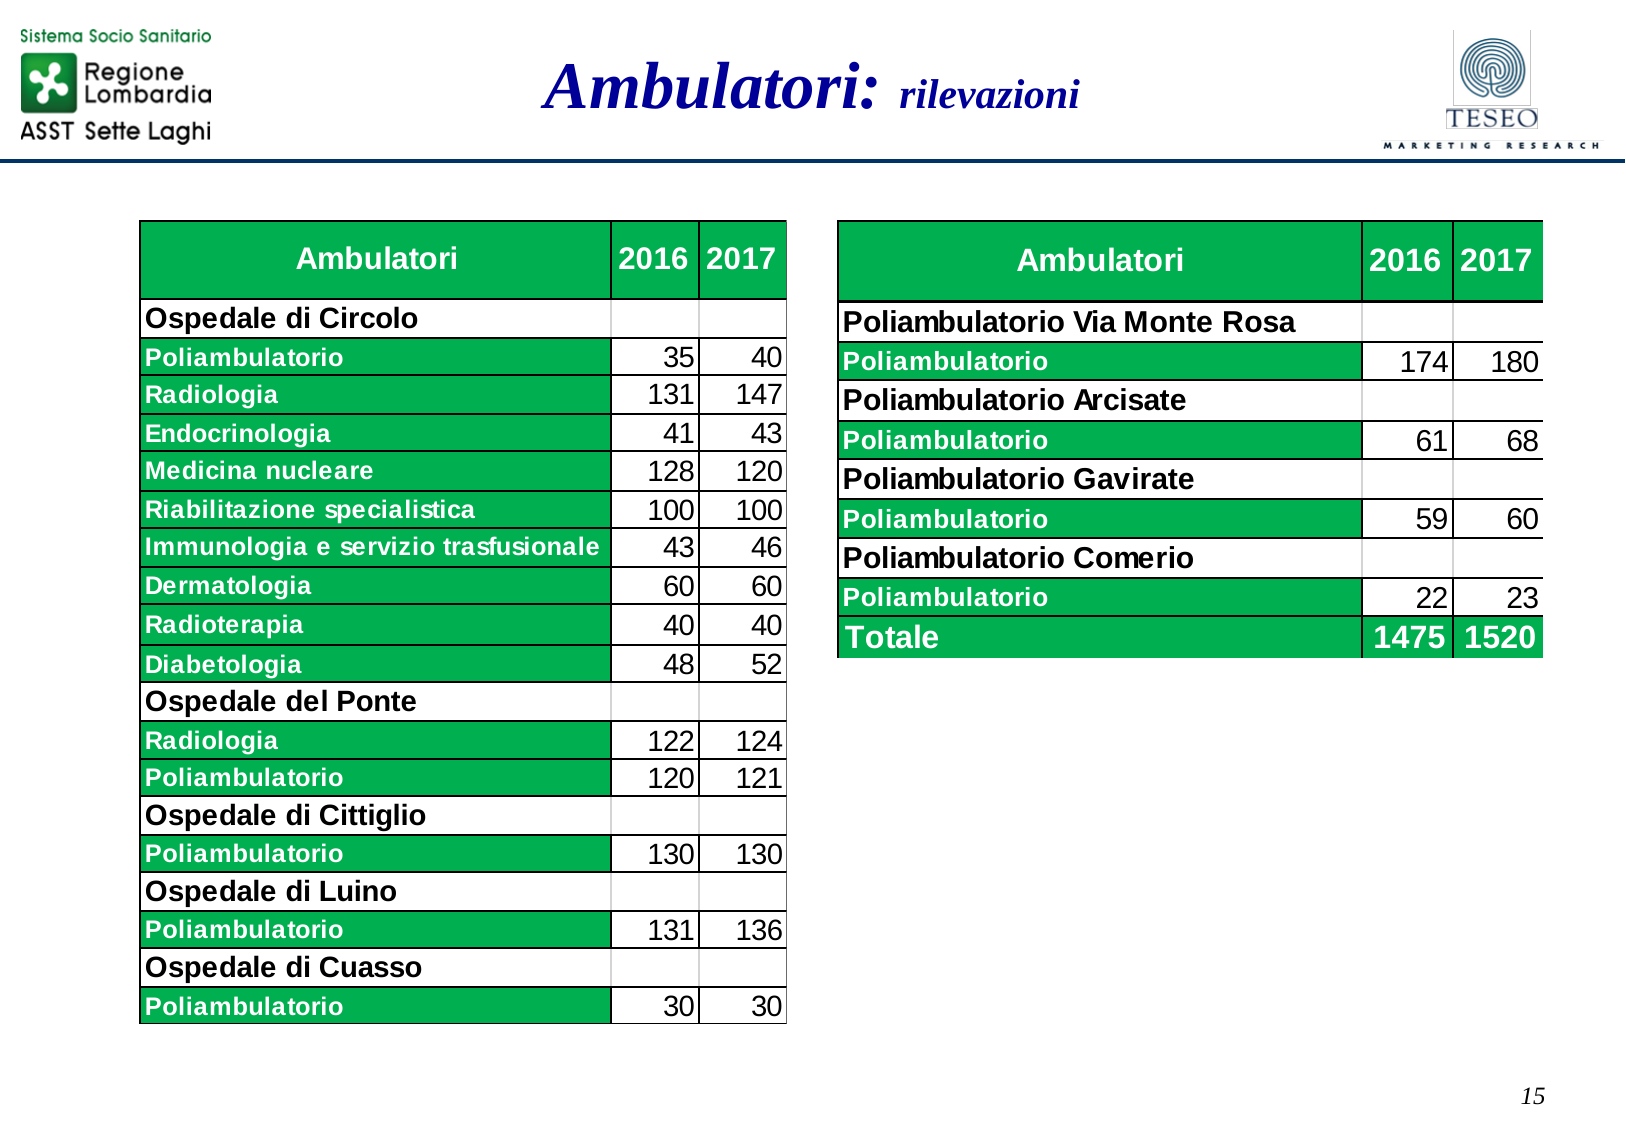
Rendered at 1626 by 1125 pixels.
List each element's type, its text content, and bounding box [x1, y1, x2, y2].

picture [836, 219, 1545, 660]
picture [139, 219, 789, 1026]
picture [21, 26, 211, 148]
text_box Ambulatori: rilevazioni [268, 19, 1356, 144]
picture [1381, 30, 1604, 149]
